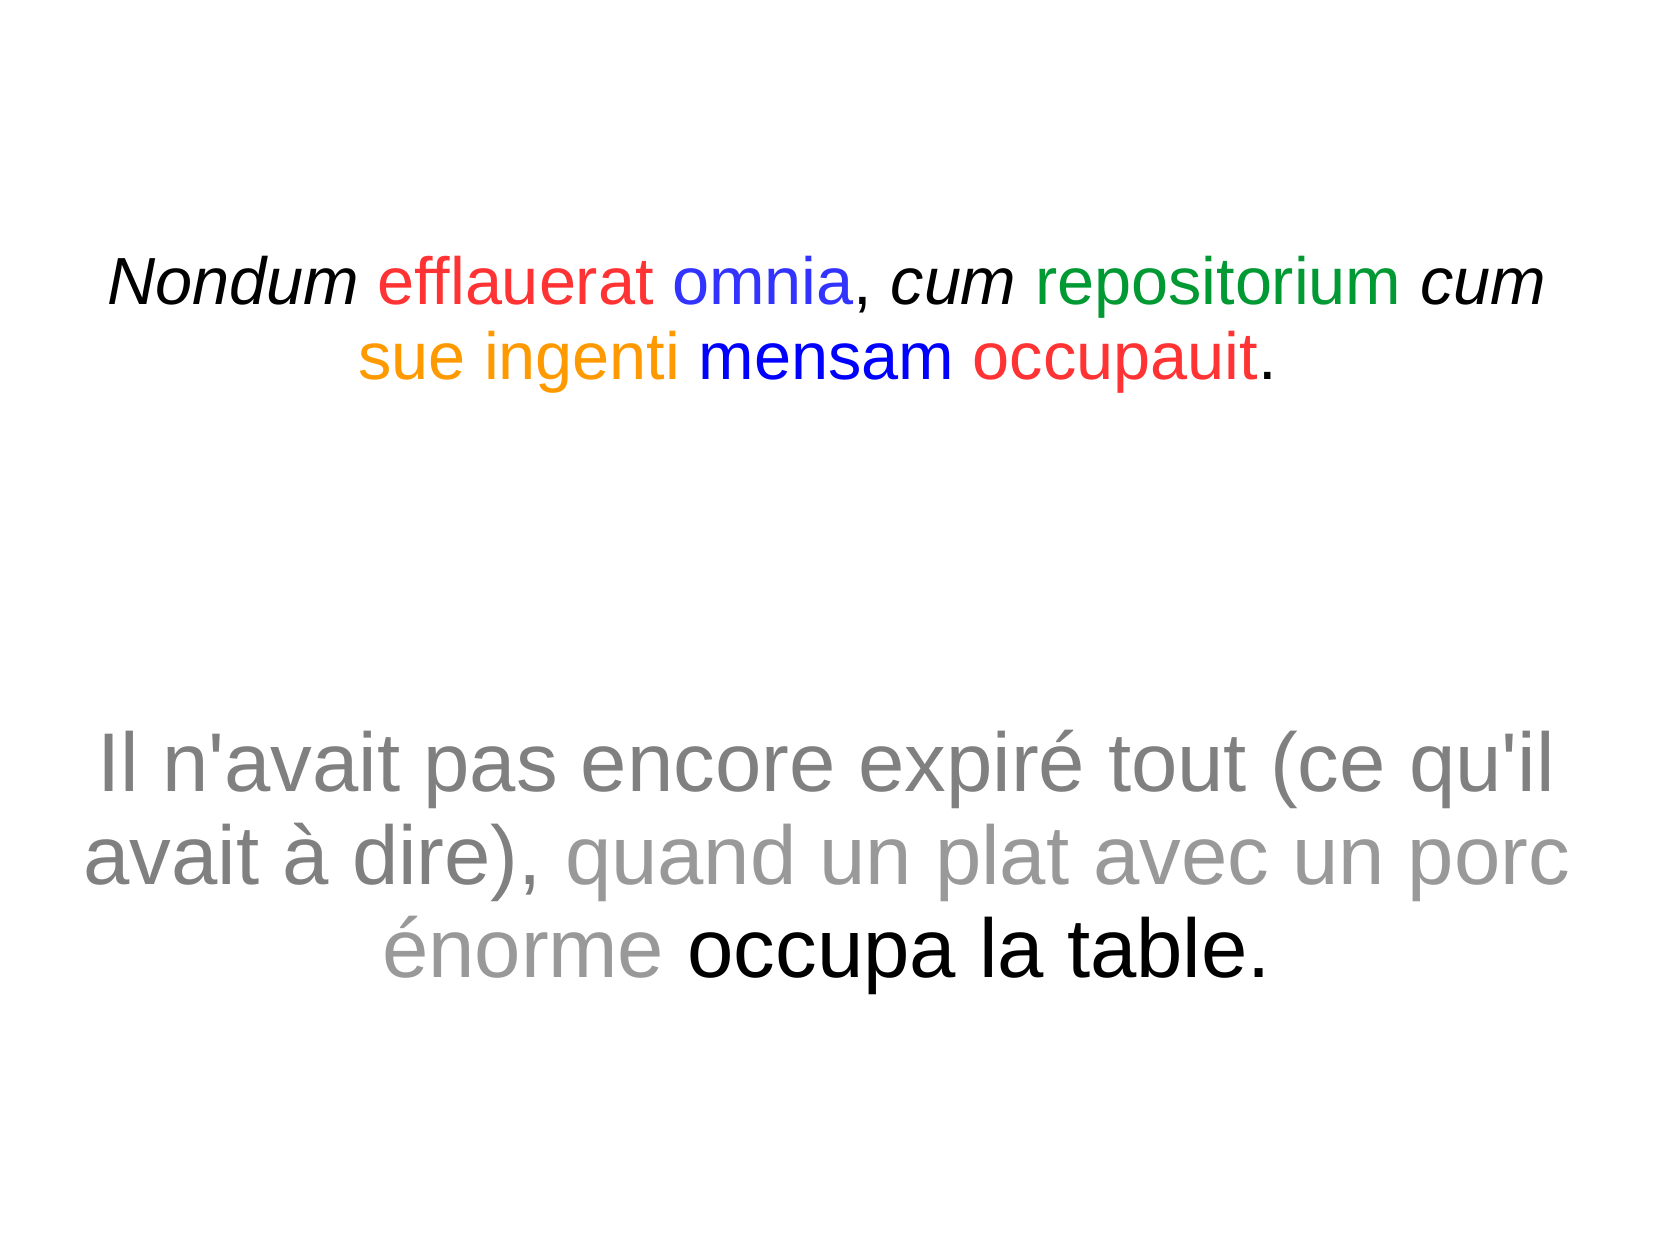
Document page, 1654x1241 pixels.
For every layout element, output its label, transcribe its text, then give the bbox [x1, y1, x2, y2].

subtitle Il n'avait pas encore expiré tout (ce qu'il avait à dire), quand un plat avec un porc énorme occupa la table. [82, 602, 1571, 1109]
title Nondum efflauerat omnia, cum repositorium cum sue ingenti mensam occupauit. [47, 35, 1607, 603]
